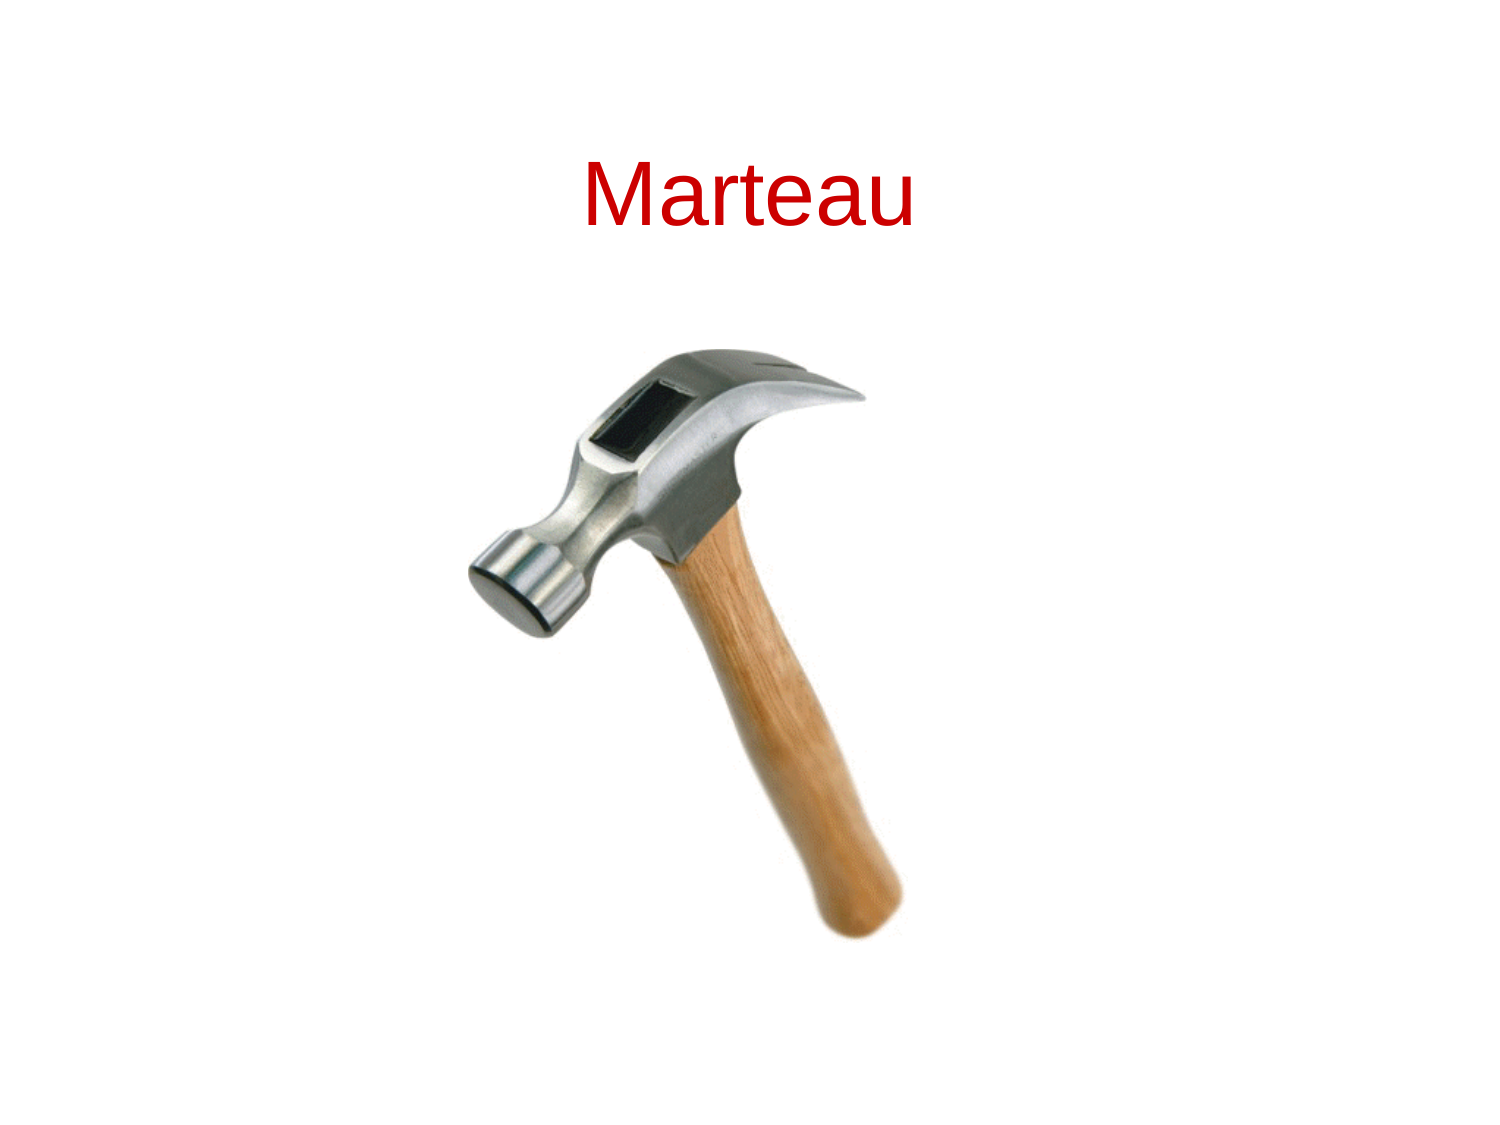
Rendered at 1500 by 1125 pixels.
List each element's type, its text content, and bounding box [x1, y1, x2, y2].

picture [468, 349, 908, 943]
title Marteau [112, 99, 1388, 288]
